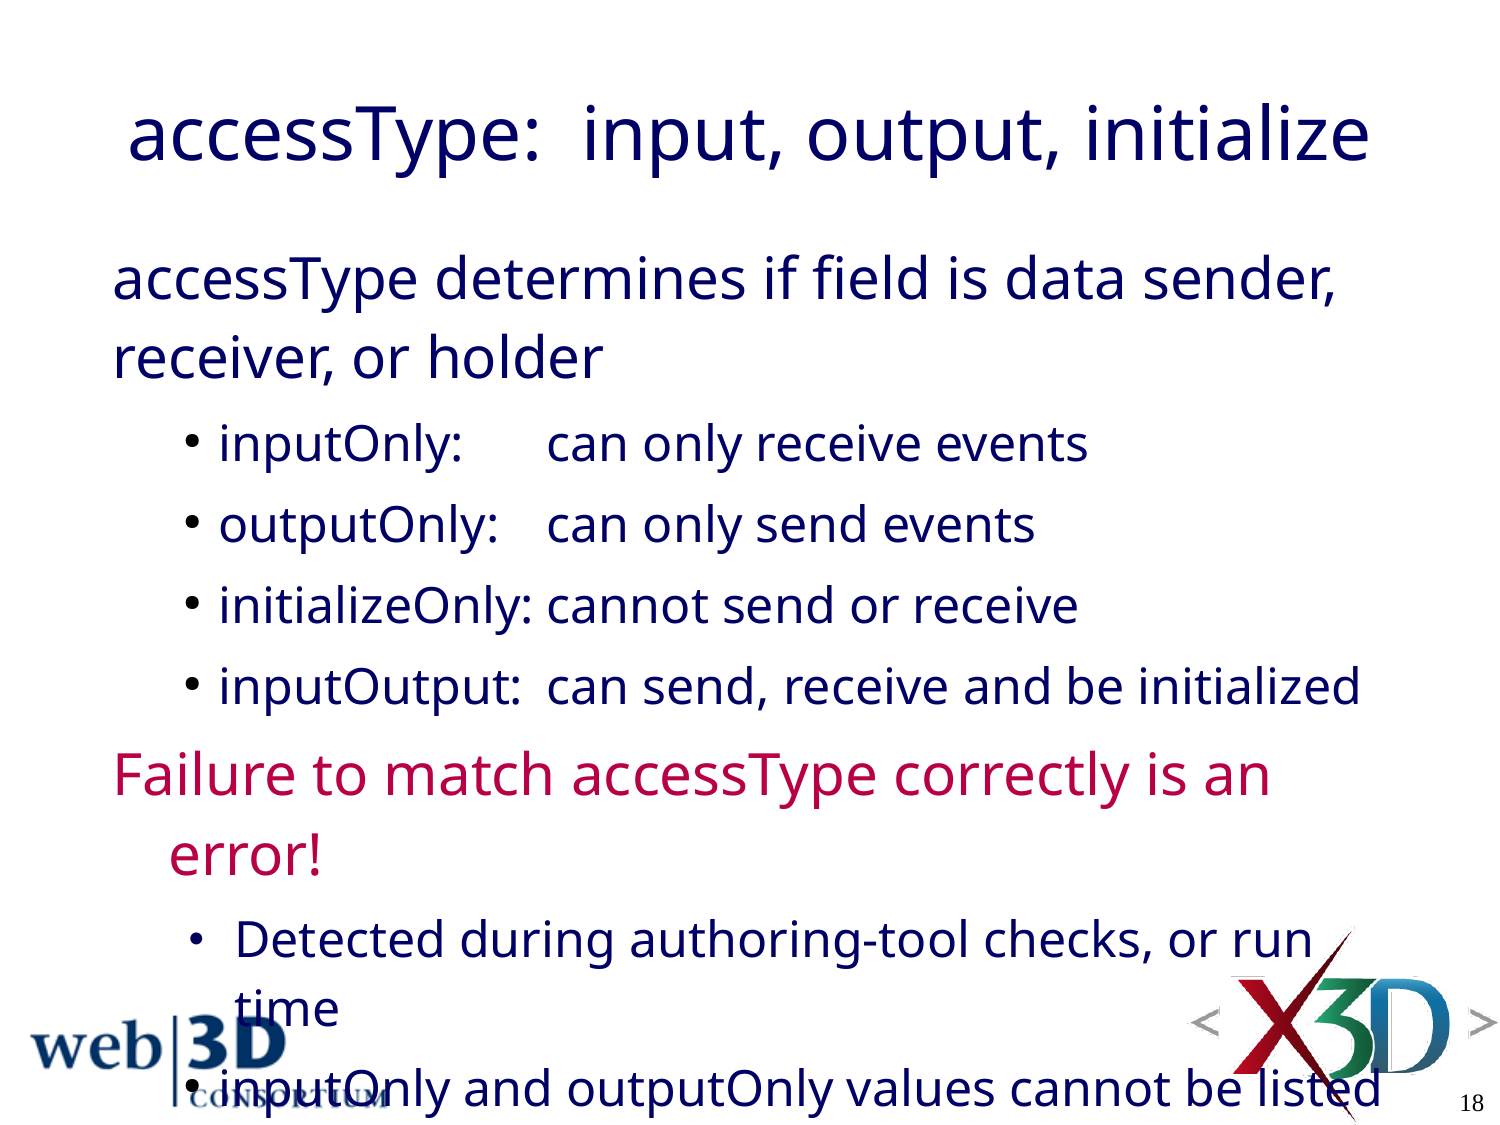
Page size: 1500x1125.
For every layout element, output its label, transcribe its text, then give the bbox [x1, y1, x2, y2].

list accessType determines if field is data sender, receiver, or holder inputOnly: can only receive events outputOnly: can only send events initializeOnly: cannot send or receive inputOutput: can send, receive and be initialized Failure to match accessType correctly is an error! Detected during authoring-tool checks, or run time inputOnly and outputOnly values cannot be listed as attributes in .x3d scene file, since they are transient [112, 237, 1388, 986]
picture [12, 998, 413, 1118]
picture [271, 1082, 285, 1103]
title accessType: input, output, initialize [112, 44, 1388, 218]
picture [1187, 926, 1500, 1125]
